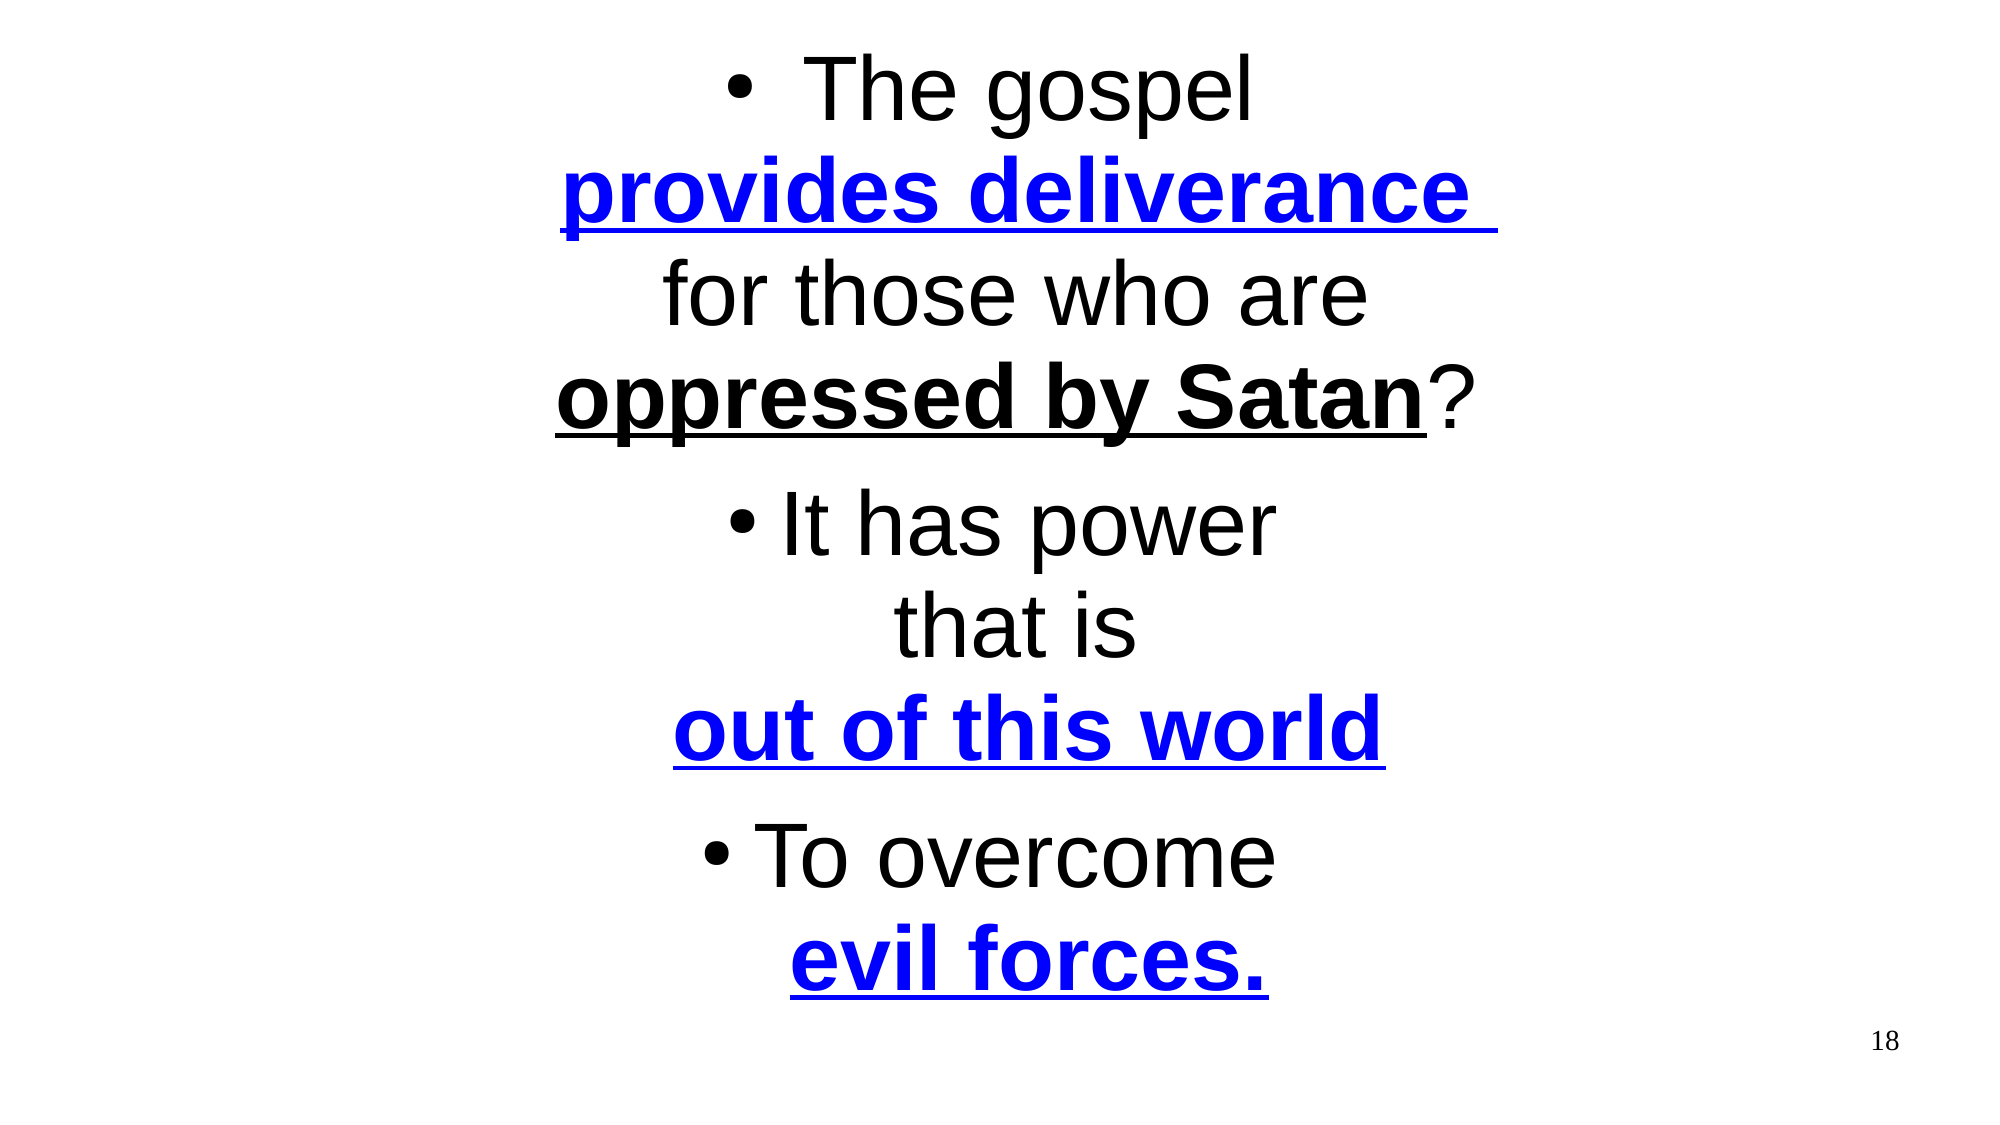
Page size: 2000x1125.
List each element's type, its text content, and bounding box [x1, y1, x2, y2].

list The gospel provides deliverance for those who are oppressed by Satan? It has power that is out of this world To overcome evil forces. [37, 37, 1951, 1088]
